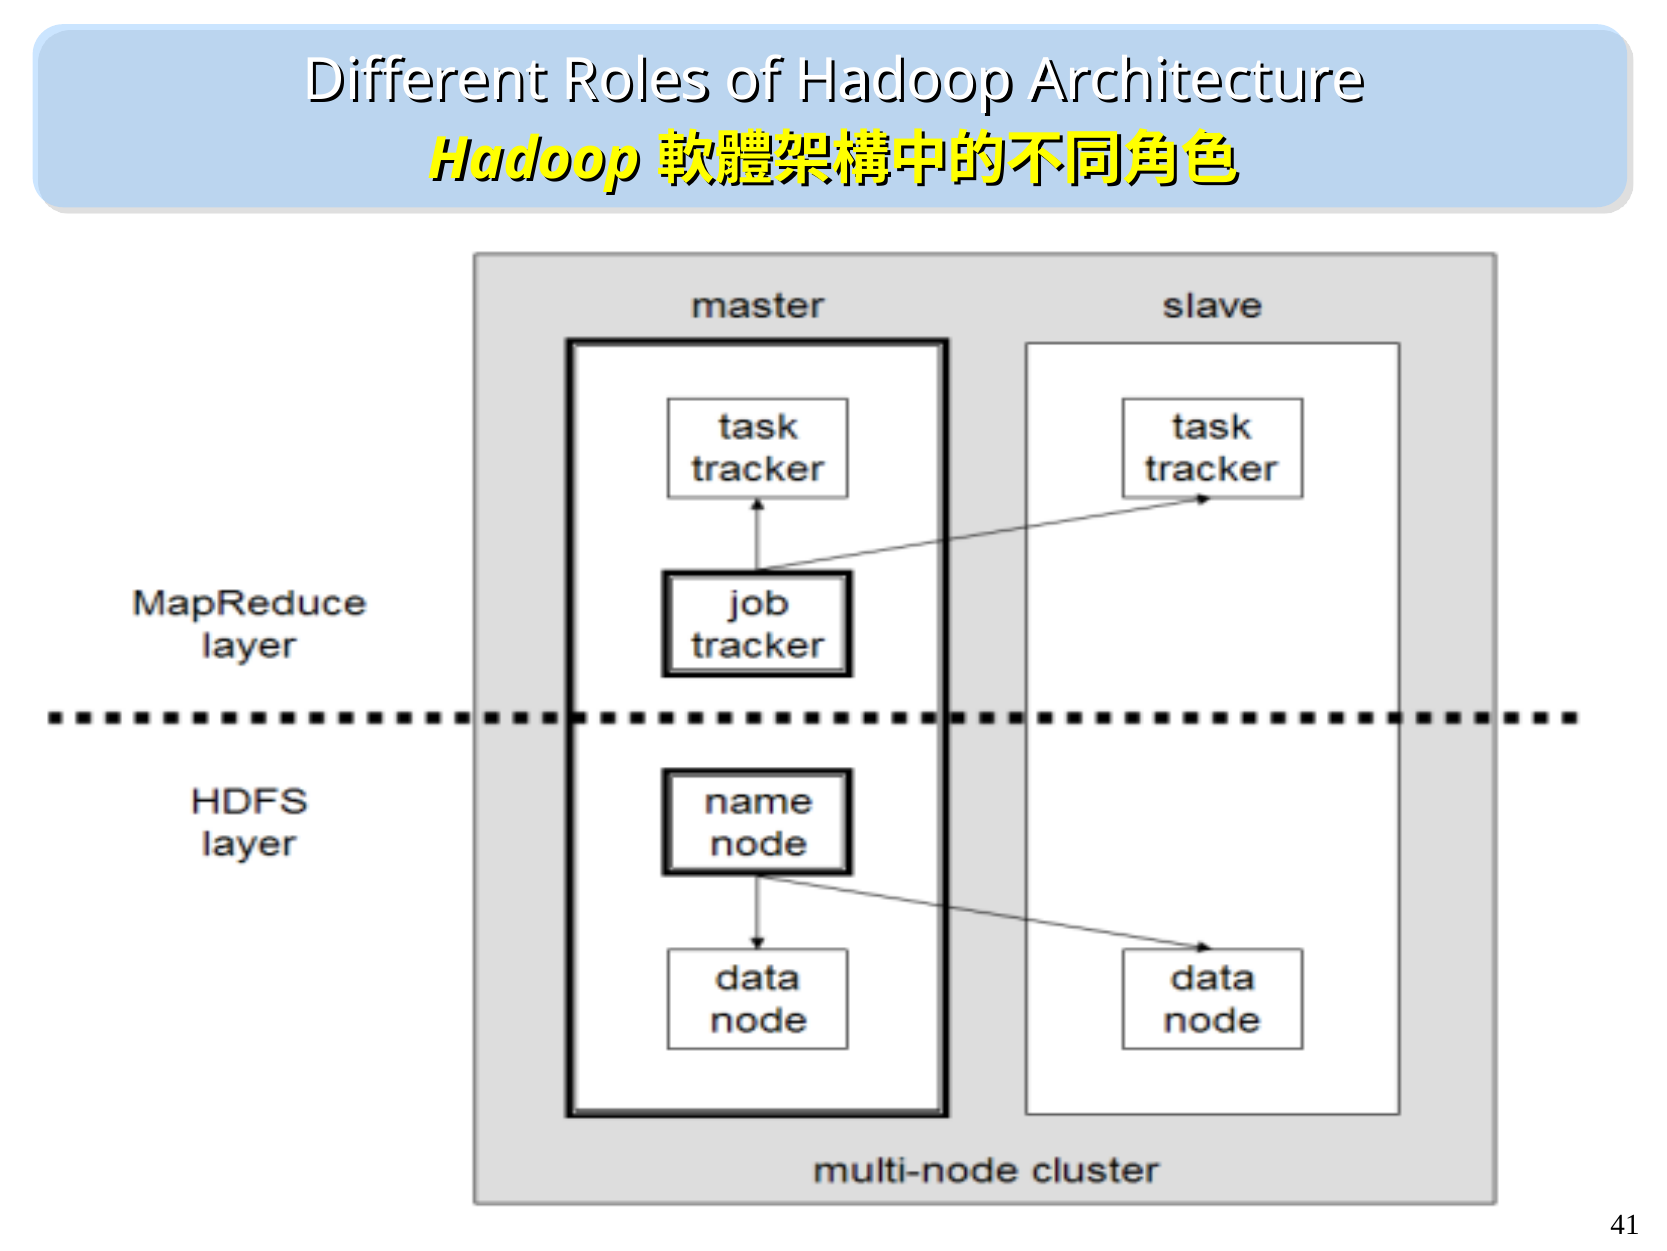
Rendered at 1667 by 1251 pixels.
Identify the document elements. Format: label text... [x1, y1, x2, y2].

text_box [32, 24, 1628, 208]
picture [31, 238, 1608, 1221]
title Different Roles of Hadoop Architecture Hadoop軟體架構中的不同角色 [124, 28, 1542, 206]
